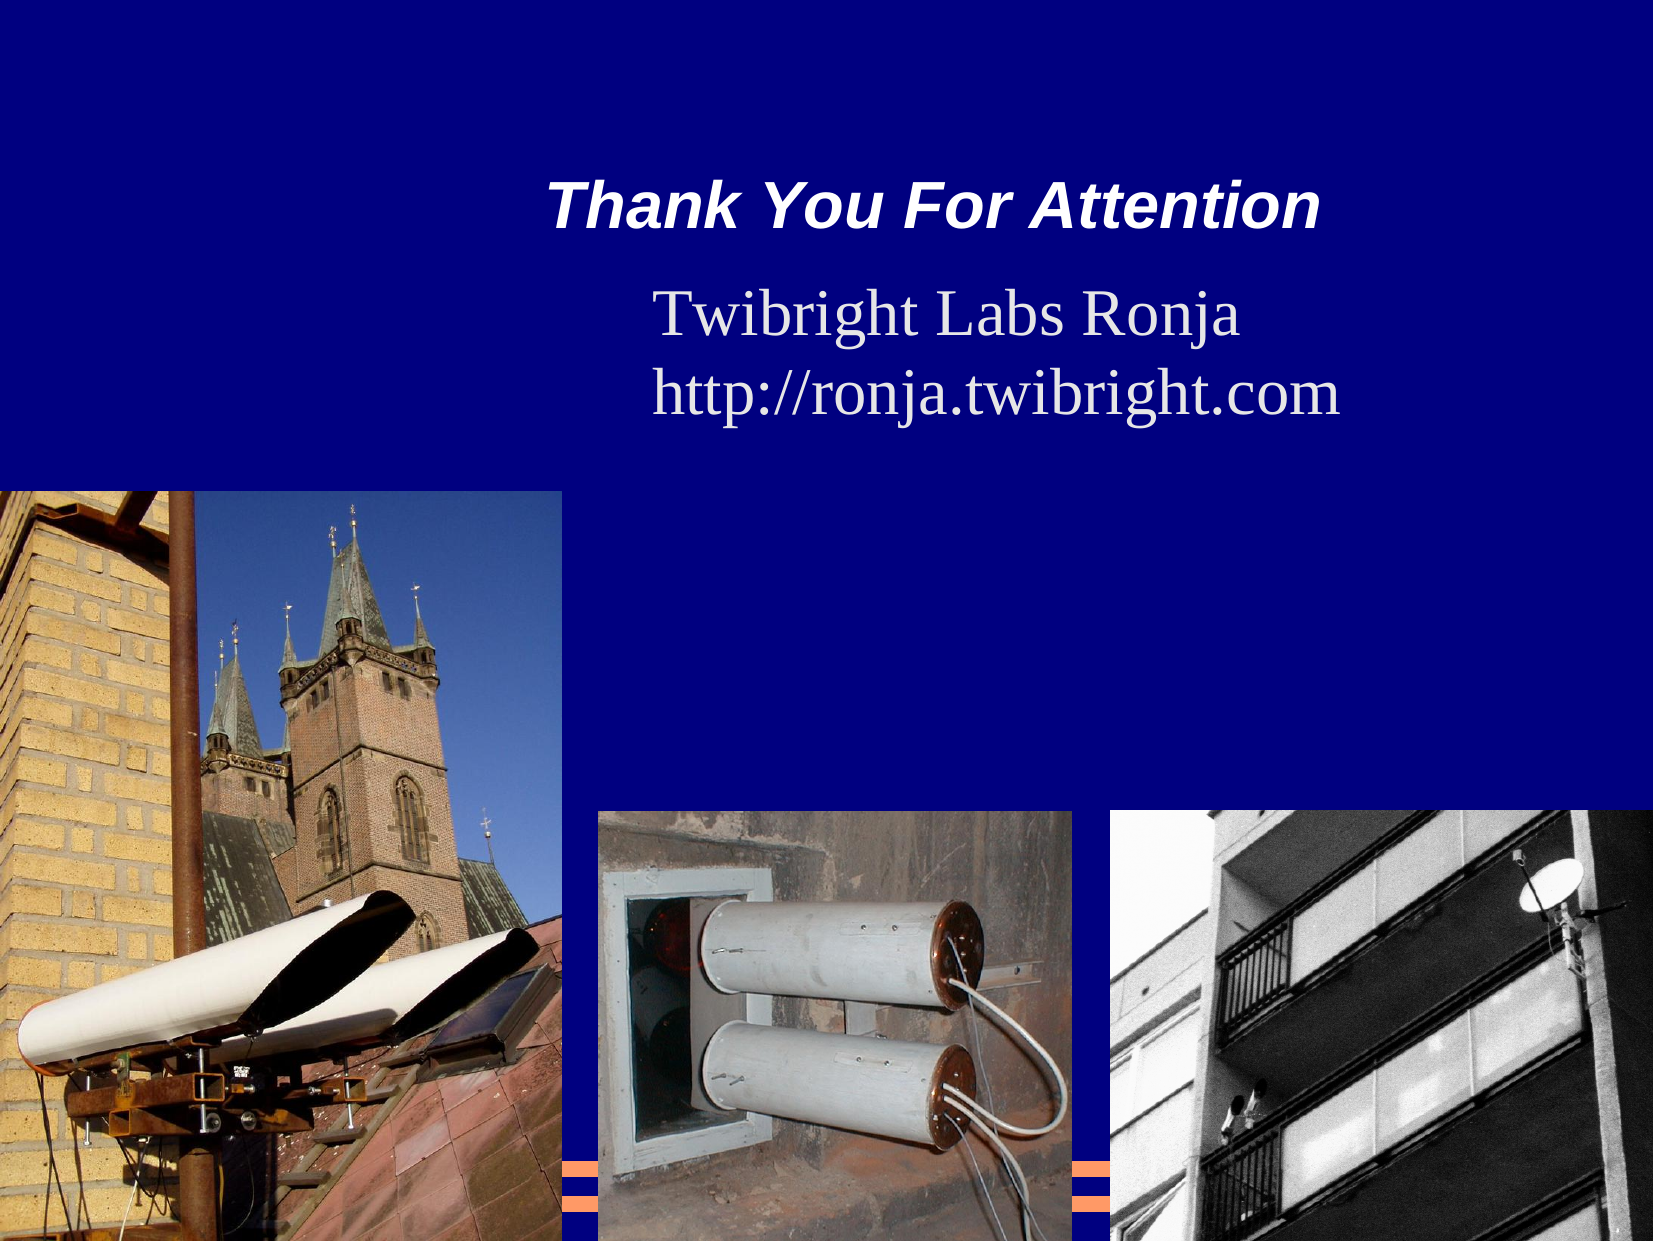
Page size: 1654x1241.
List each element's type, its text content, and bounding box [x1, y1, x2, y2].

list Twibright Labs Ronja http://ronja.twibright.com [634, 269, 1570, 554]
picture [598, 811, 1072, 1241]
picture [0, 491, 562, 1241]
picture [1110, 810, 1653, 1241]
title Thank You For Attention [544, 99, 1534, 307]
